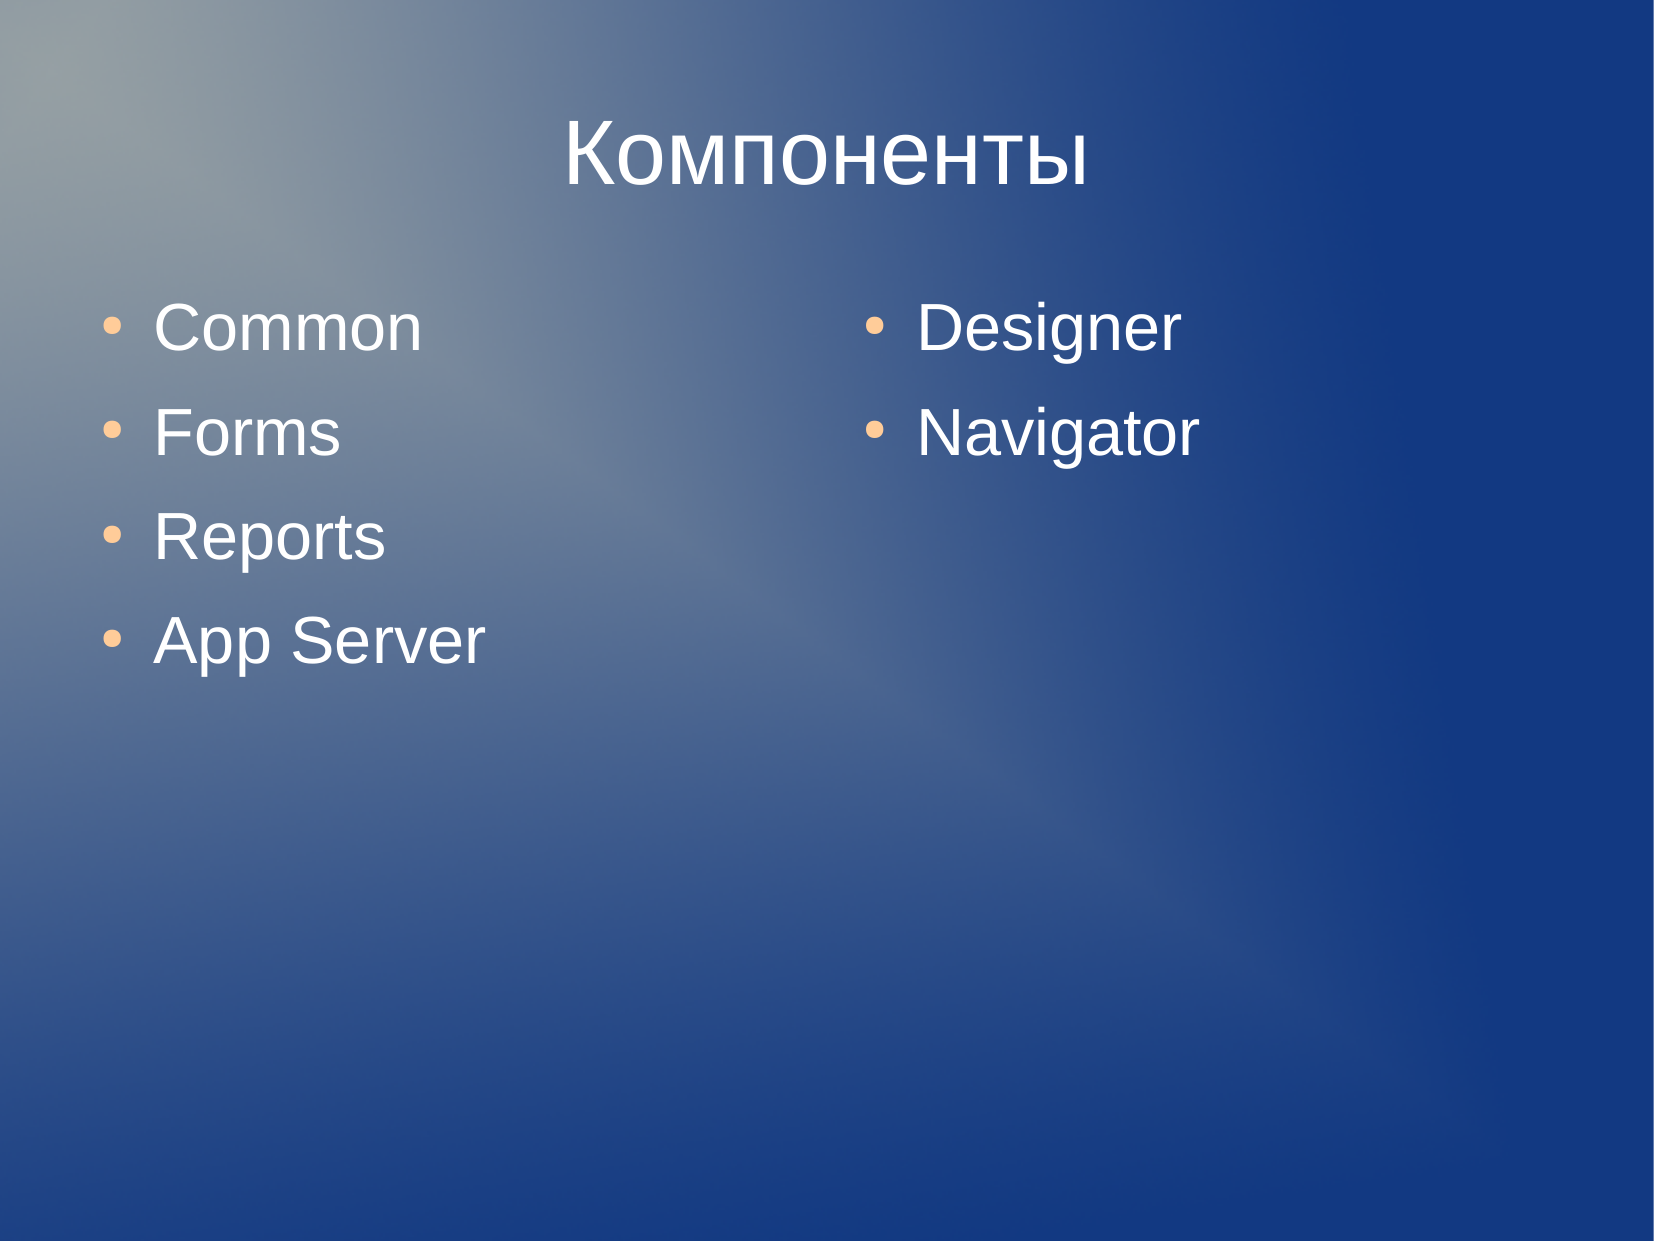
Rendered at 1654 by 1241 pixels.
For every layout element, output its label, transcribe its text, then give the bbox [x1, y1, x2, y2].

list Designer Navigator [845, 290, 1572, 1094]
title Компоненты [82, 49, 1571, 257]
list Common Forms Reports App Server [82, 290, 809, 1109]
picture [0, 0, 1654, 1241]
